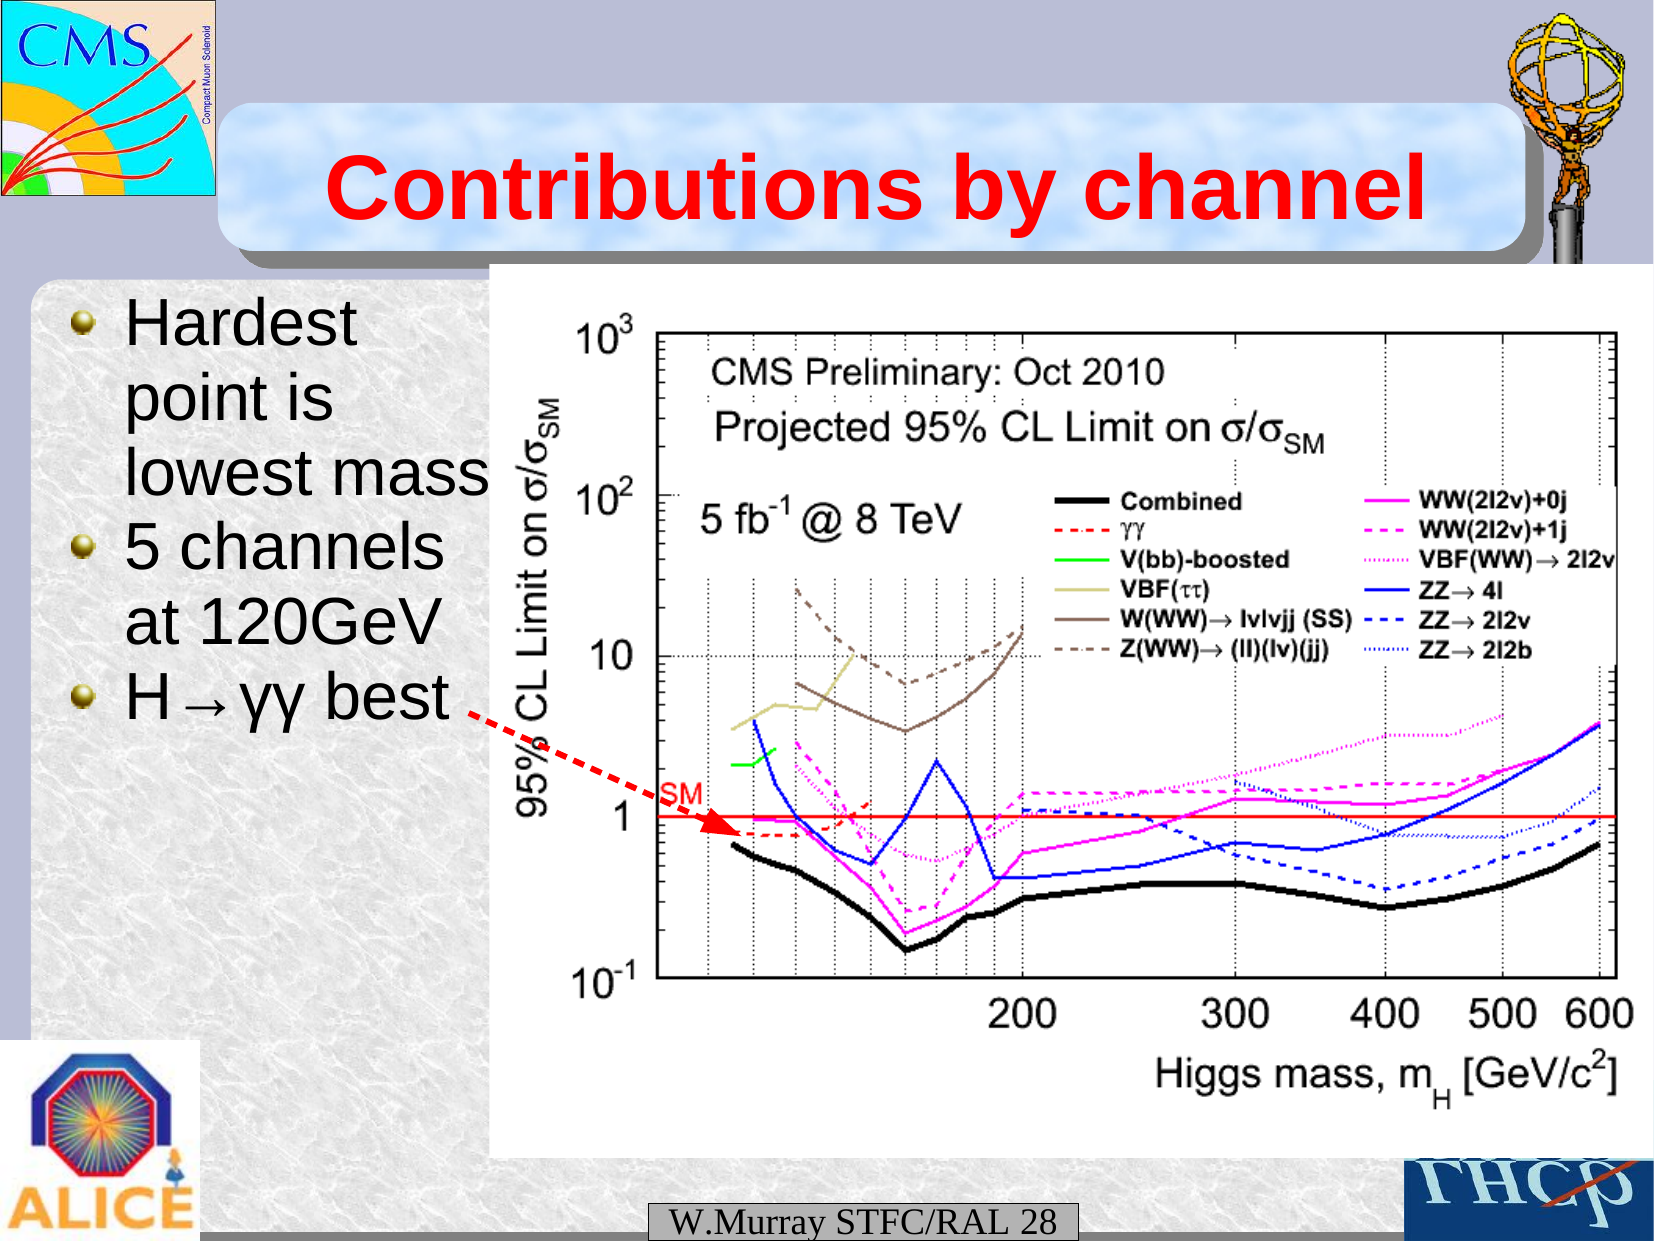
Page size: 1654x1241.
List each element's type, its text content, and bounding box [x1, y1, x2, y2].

picture [0, 0, 216, 196]
list Hardest point is lowest mass 5 channels at 120GeV H→γγ best [53, 285, 498, 1193]
title Contributions by channel [244, 112, 1512, 263]
picture [0, 0, 1654, 1241]
